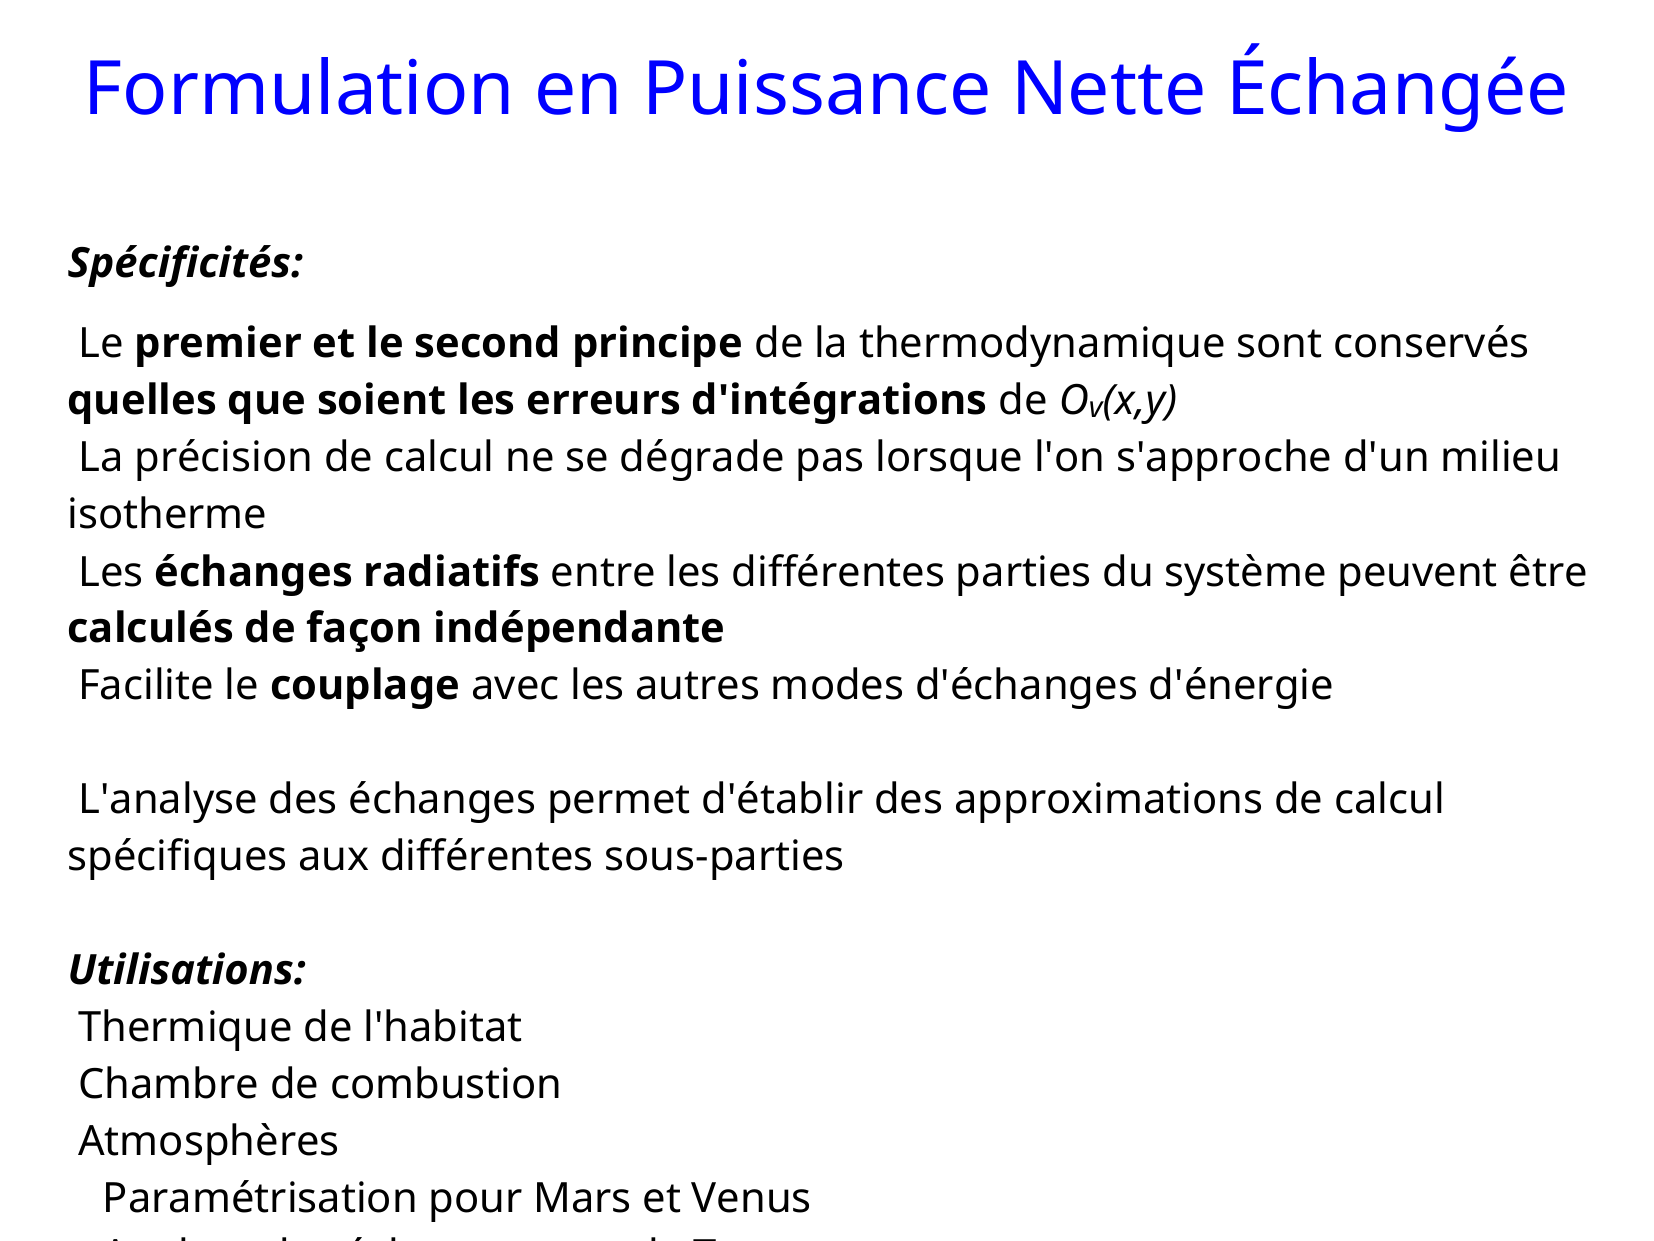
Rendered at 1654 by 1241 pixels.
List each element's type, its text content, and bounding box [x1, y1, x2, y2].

text_box Spécificités: Le premier et le second principe de la thermodynamique sont conservés quelles que soient les erreurs d'intégrations de Ov(x,y) La précision de calcul ne se dégrade pas lorsque l'on s'approche d'un milieu isotherme Les échanges radiatifs entre les différentes parties du système peuvent être calculés de façon indépendante Facilite le couplage avec les autres modes d'échanges d'énergie L'analyse des échanges permet d'établir des approximations de calcul spécifiques aux différentes sous-parties Utilisations: Thermique de l'habitat Chambre de combustion Atmosphères Paramétrisation pour Mars et Venus Analyse des échanges pour la Terre [52, 225, 1630, 1236]
title Formulation en Puissance Nette Échangée [82, 16, 1571, 155]
